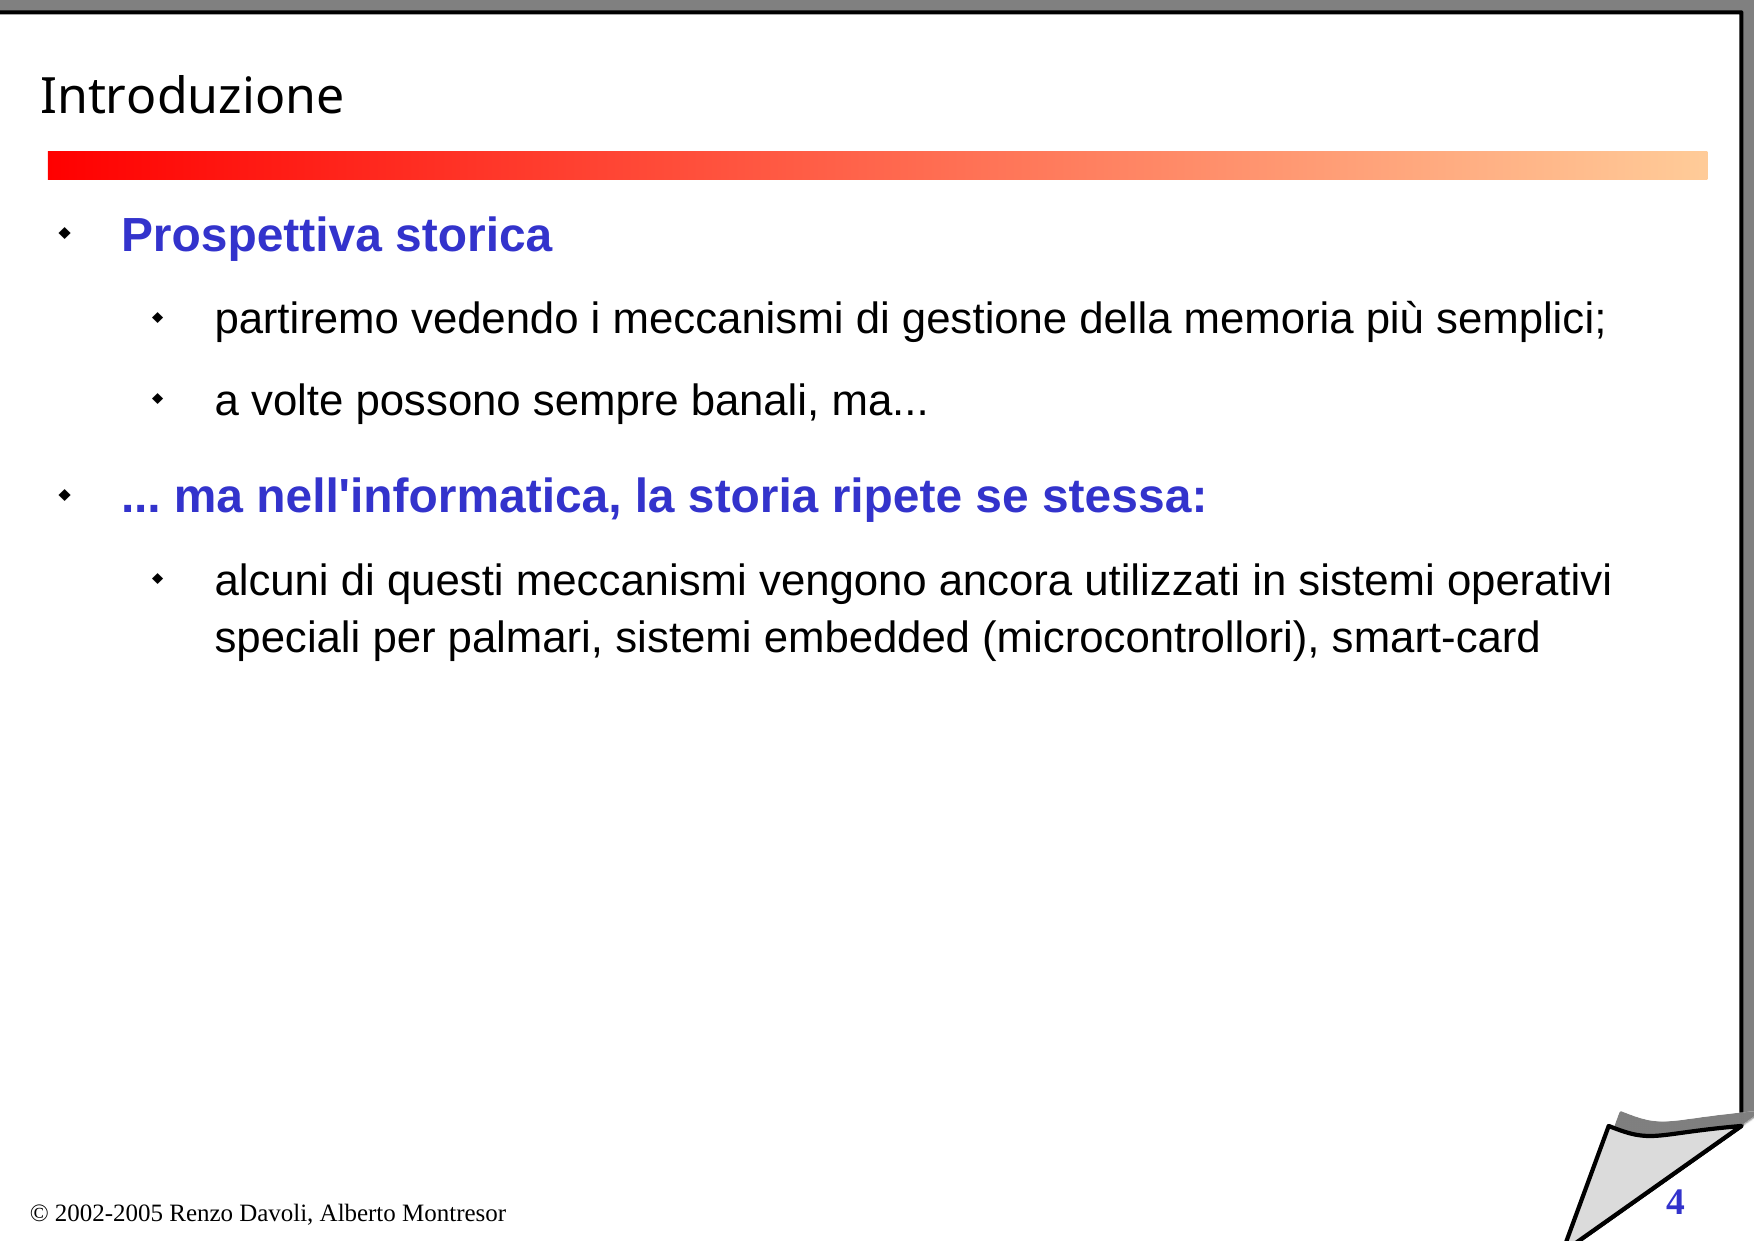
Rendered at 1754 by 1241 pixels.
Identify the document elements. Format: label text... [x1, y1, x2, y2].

list Prospettiva storica partiremo vedendo i meccanismi di gestione della memoria più semplici; a volte possono sempre banali, ma... ... ma nell'informatica, la storia ripete se stessa: alcuni di questi meccanismi vengono ancora utilizzati in sistemi operativi speciali per palmari, sistemi embedded (microcontrollori), smart-card [58, 206, 1696, 834]
title Introduzione [40, 49, 1714, 144]
text_box MMU [750, 152, 754, 179]
